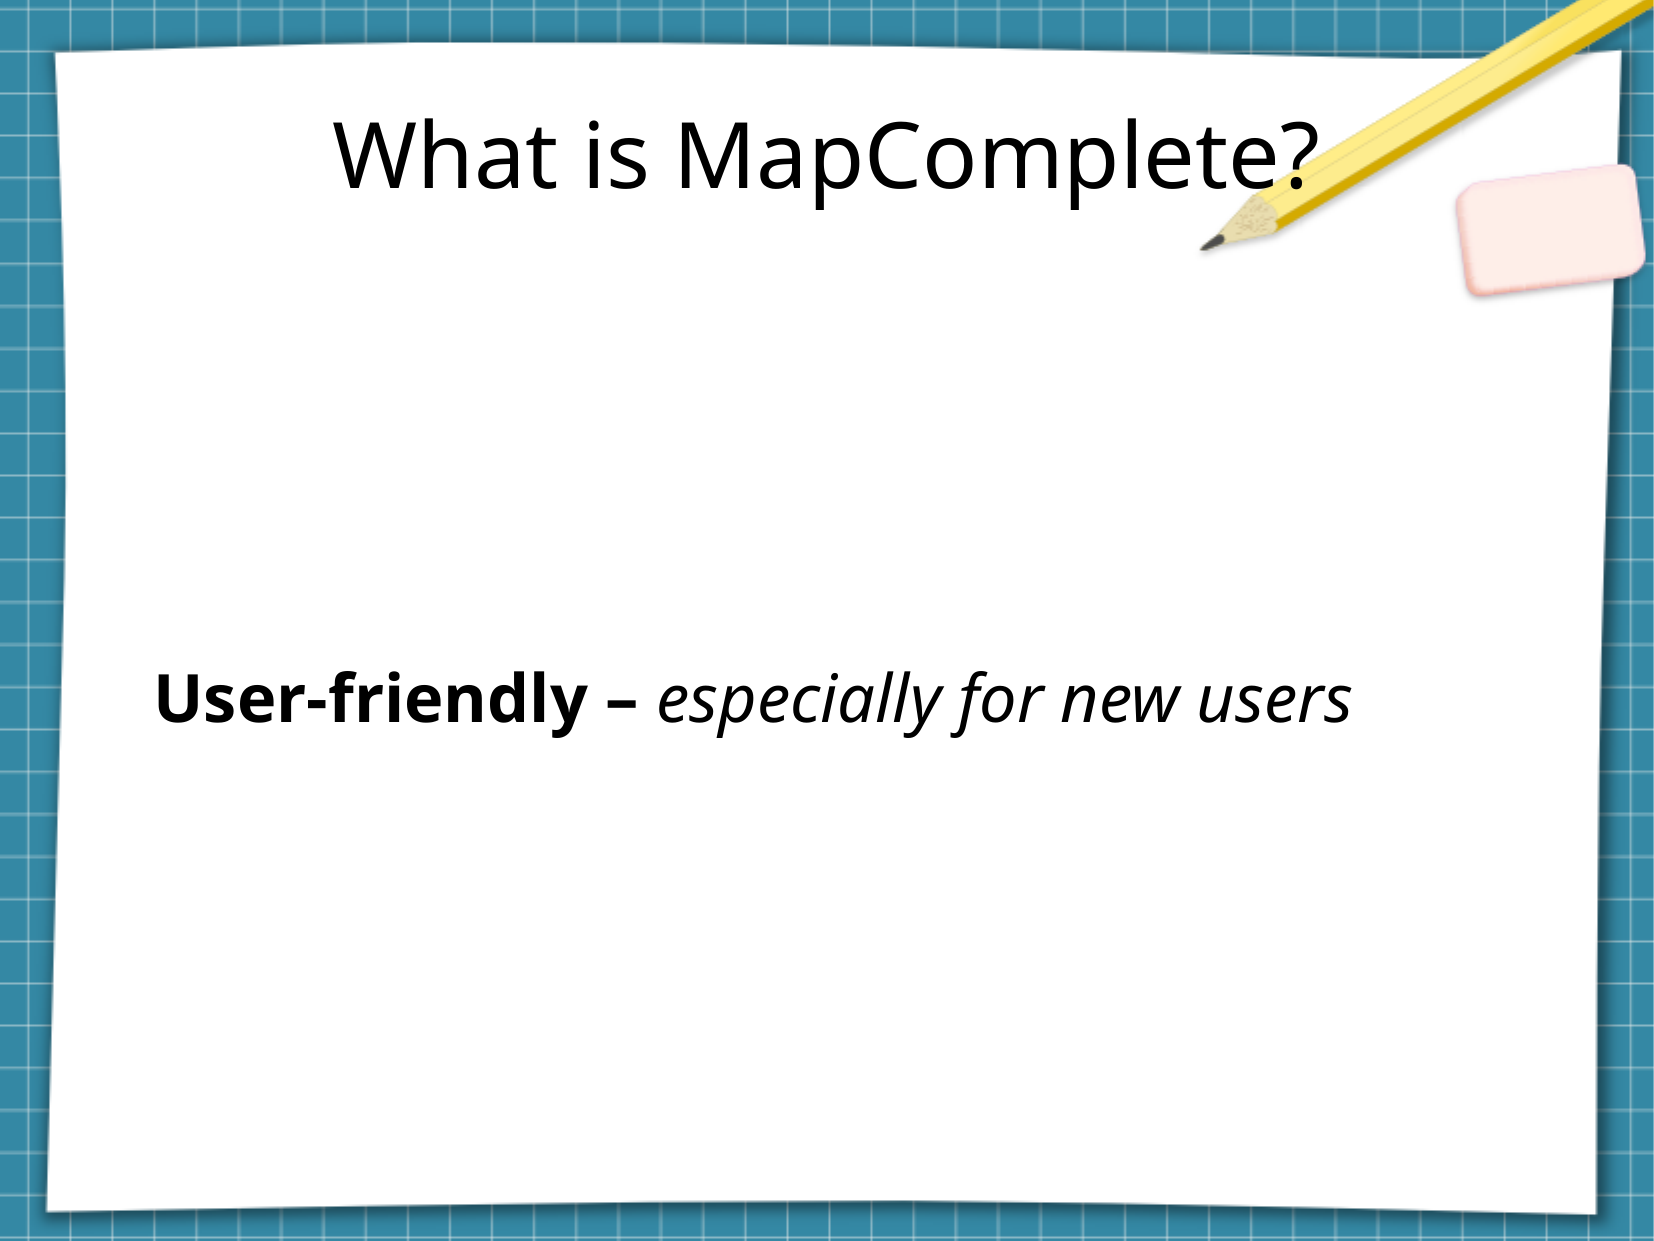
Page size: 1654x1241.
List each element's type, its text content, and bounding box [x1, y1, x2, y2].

picture [0, 0, 1654, 1241]
list User-friendly – especially for new users [82, 290, 1571, 1010]
title What is MapComplete? [82, 49, 1571, 257]
